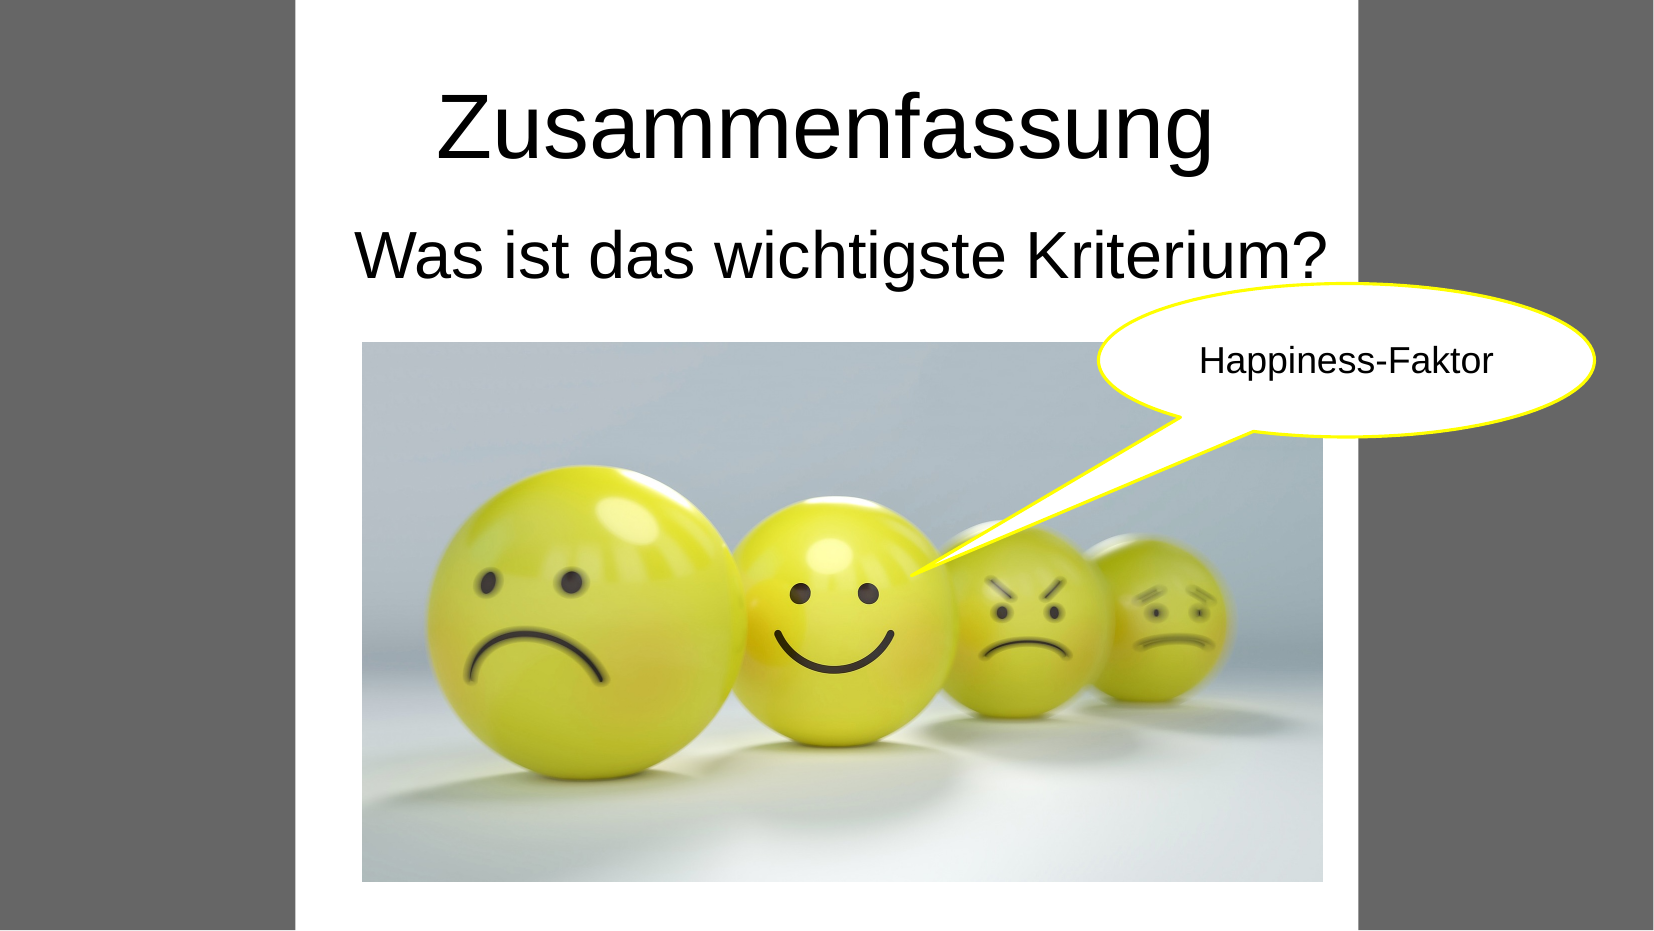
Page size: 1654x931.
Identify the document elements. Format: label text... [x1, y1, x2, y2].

picture [362, 342, 1323, 882]
chart [342, 354, 1288, 886]
list Was ist das wichtigste Kriterium? [354, 217, 1335, 308]
title Zusammenfassung [354, 64, 1300, 189]
text_box Happiness-Faktor [911, 283, 1595, 576]
